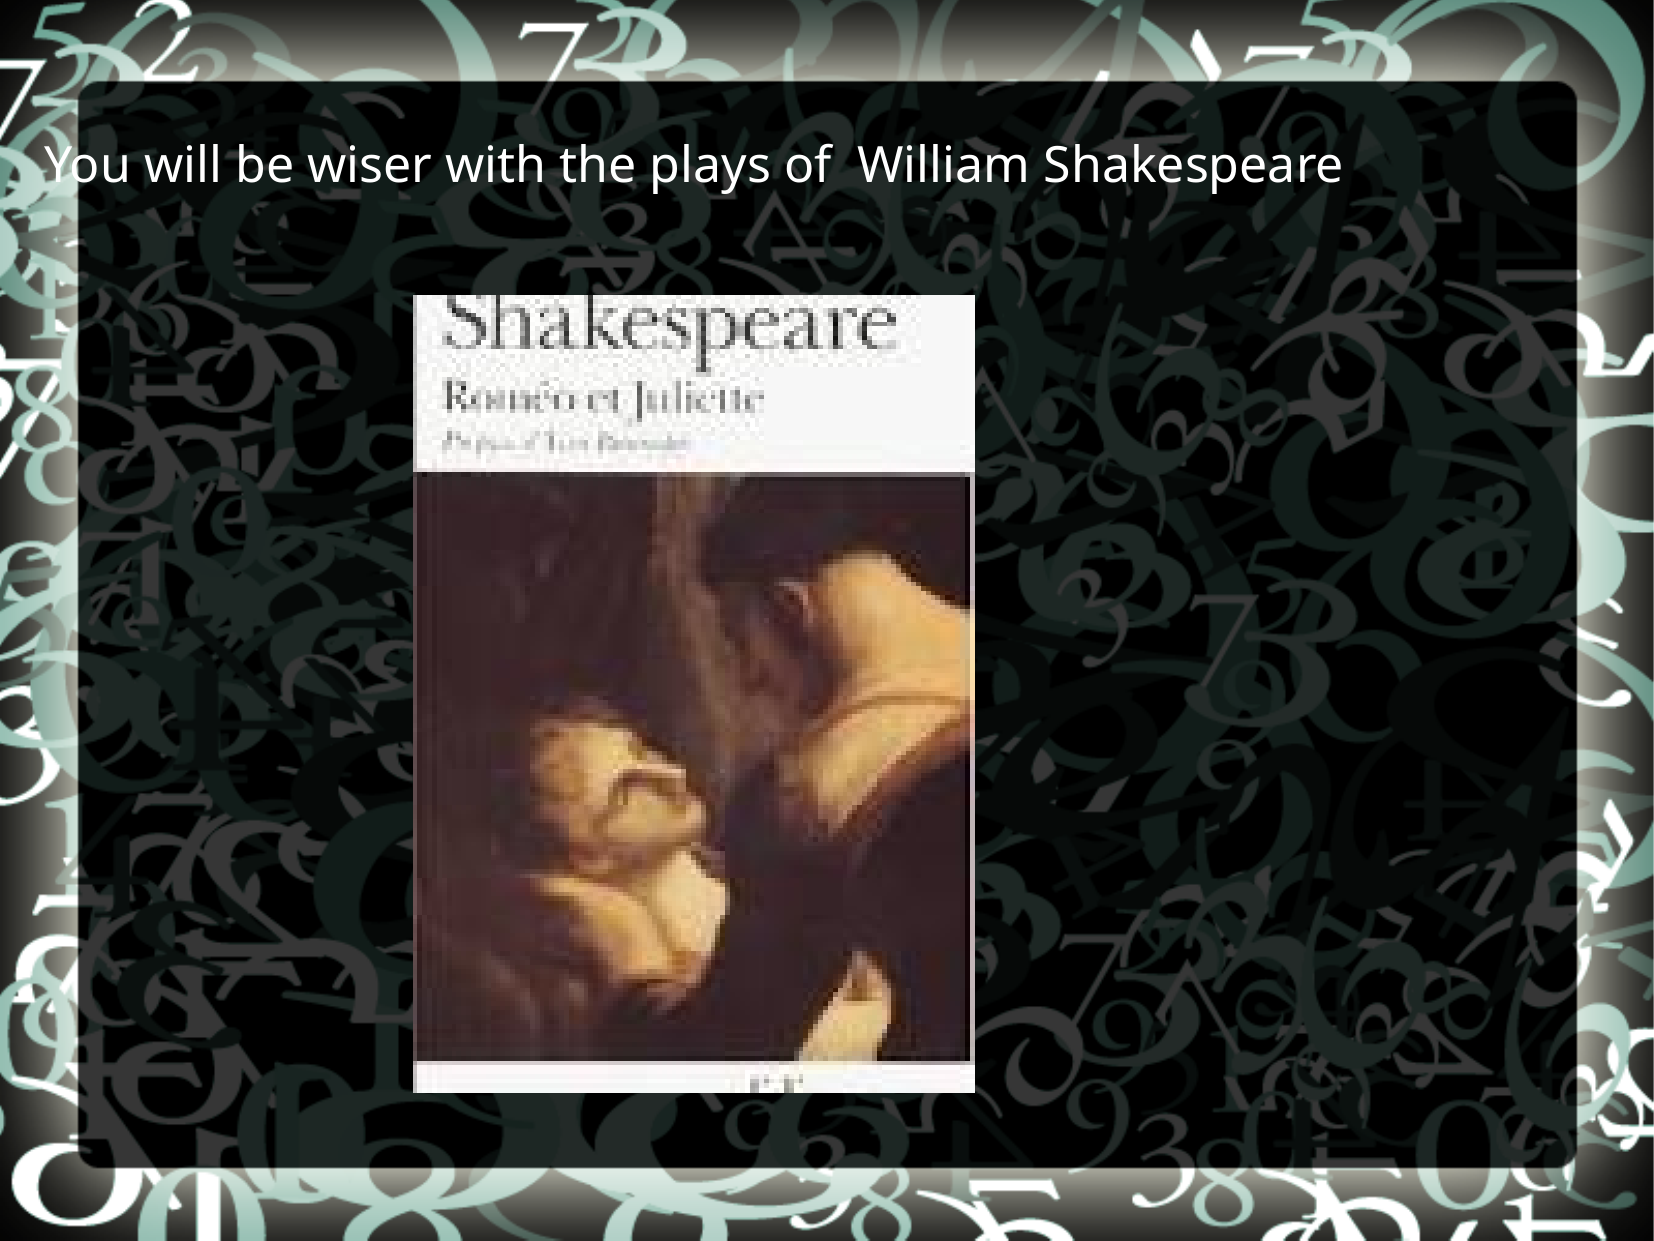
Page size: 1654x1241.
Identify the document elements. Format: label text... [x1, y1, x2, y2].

text_box You will be wiser with the plays of William Shakespeare [29, 121, 1606, 207]
picture [0, 0, 1654, 1241]
